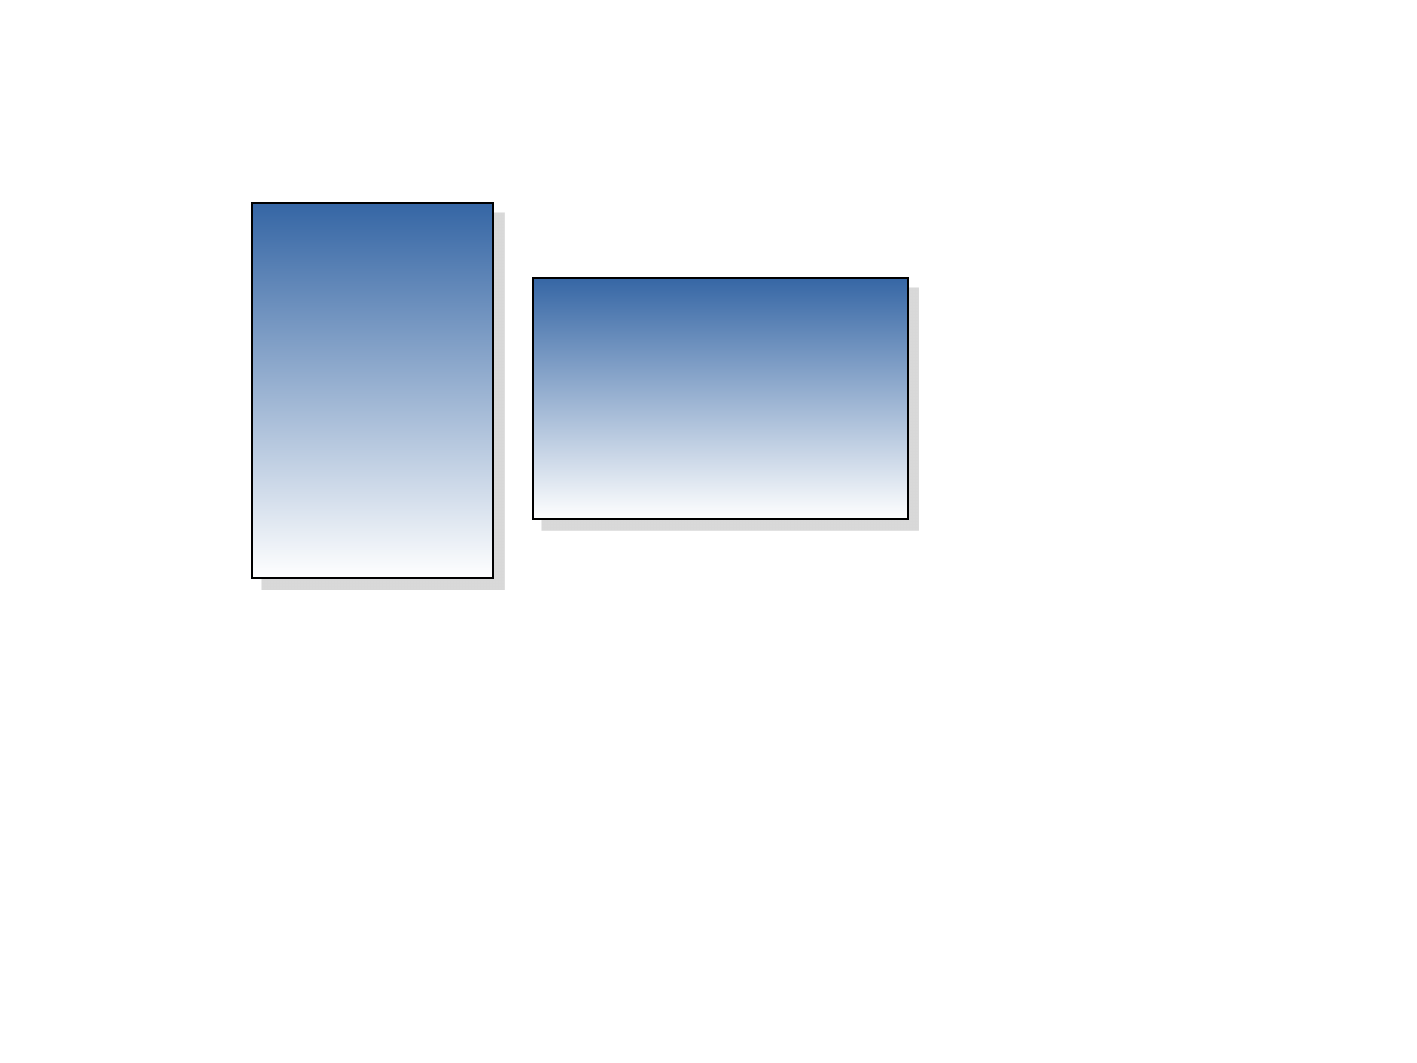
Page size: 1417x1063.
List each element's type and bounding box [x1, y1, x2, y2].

text_box [252, 203, 494, 579]
text_box [532, 278, 908, 520]
